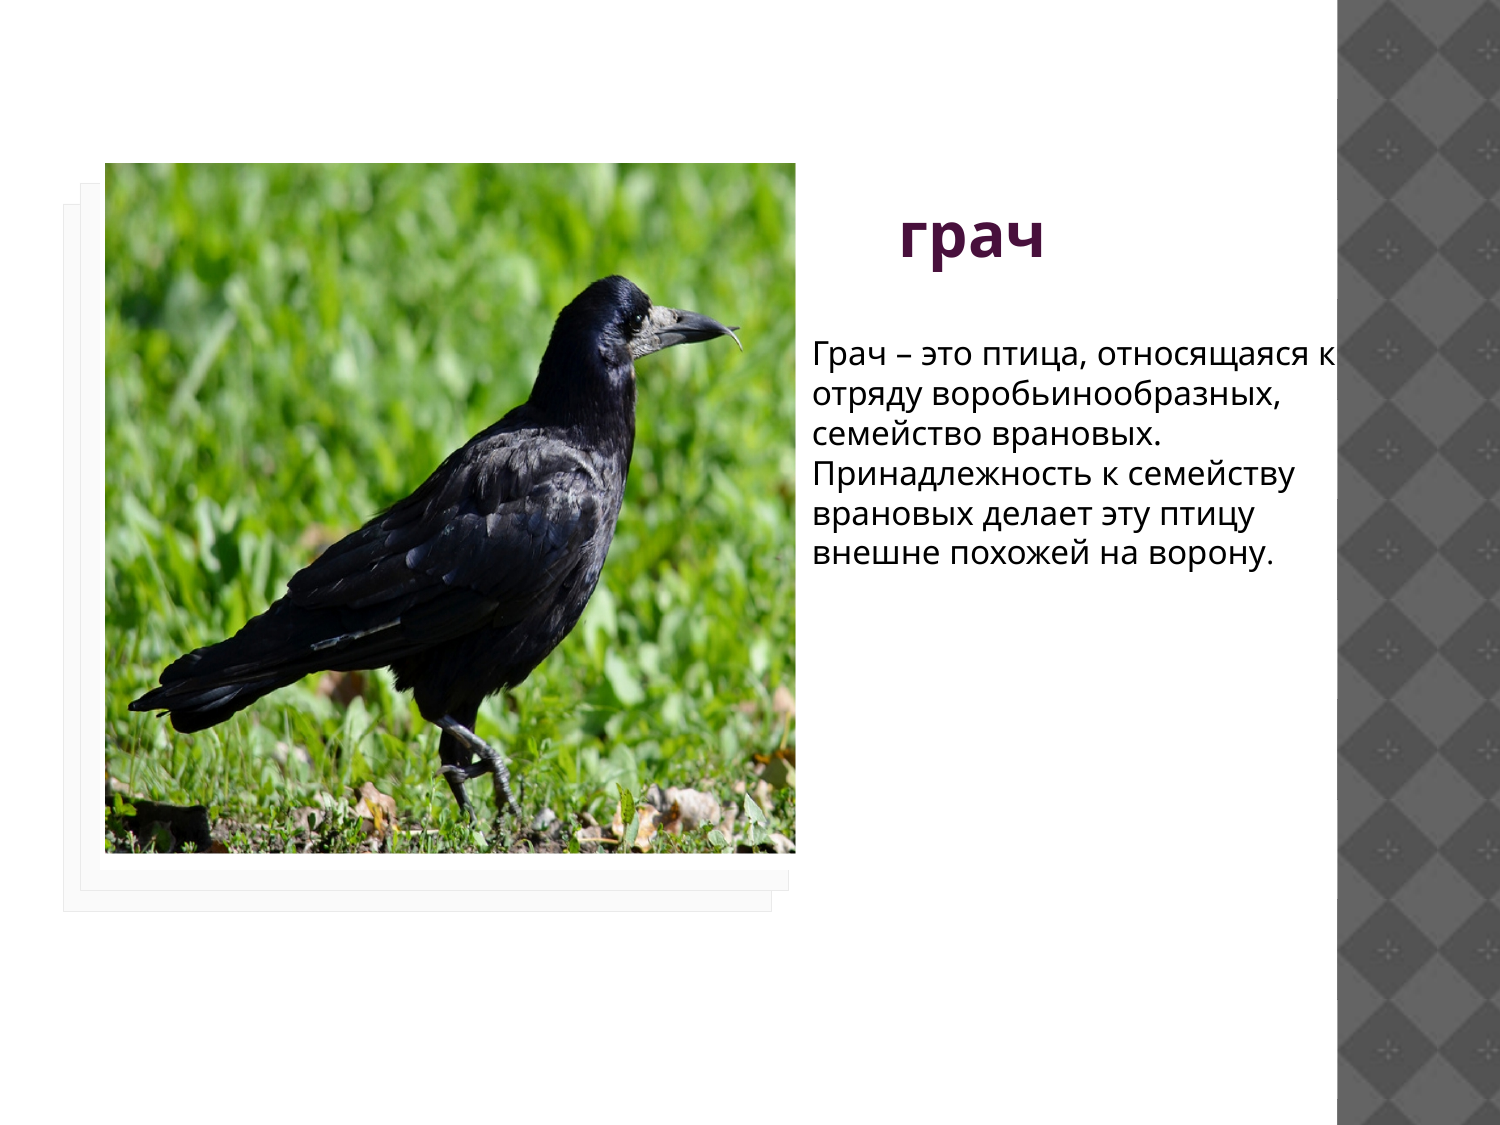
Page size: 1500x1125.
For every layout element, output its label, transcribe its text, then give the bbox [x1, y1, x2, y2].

text_box грач [883, 187, 1447, 525]
picture [105, 163, 796, 854]
text_box Грач – это птица, относящаяся к отряду воробьинообразных, семейство врановых. Принадлежность к семейству врановых делает эту птицу внешне похожей на ворону. [797, 324, 1360, 827]
picture [1337, 0, 1500, 1125]
